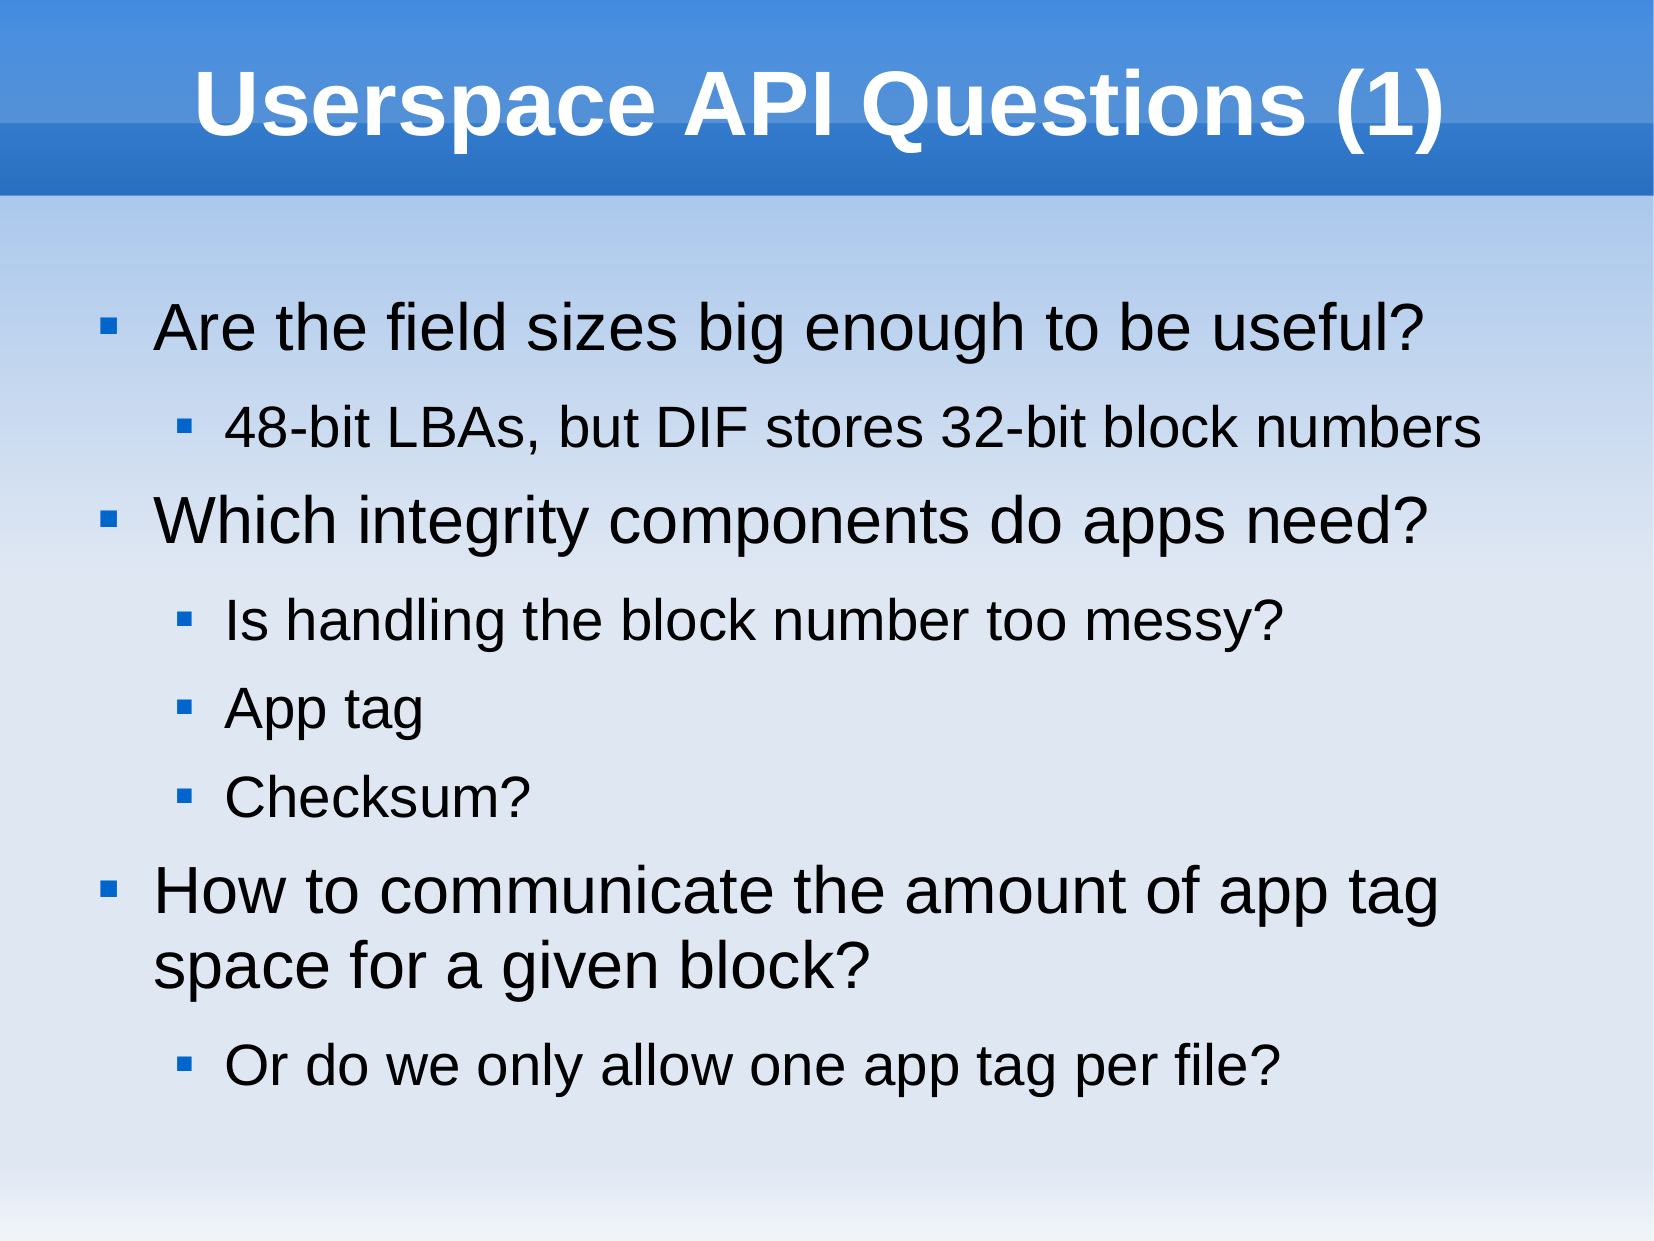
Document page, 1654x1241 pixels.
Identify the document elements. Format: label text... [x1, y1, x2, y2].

title Userspace API Questions (1) [76, 7, 1565, 200]
list Are the field sizes big enough to be useful? 48-bit LBAs, but DIF stores 32-bit block numbers Which integrity components do apps need? Is handling the block number too messy? App tag Checksum? How to communicate the amount of app tag space for a given block? Or do we only allow one app tag per file? [82, 290, 1571, 1098]
picture [0, 0, 1654, 1241]
